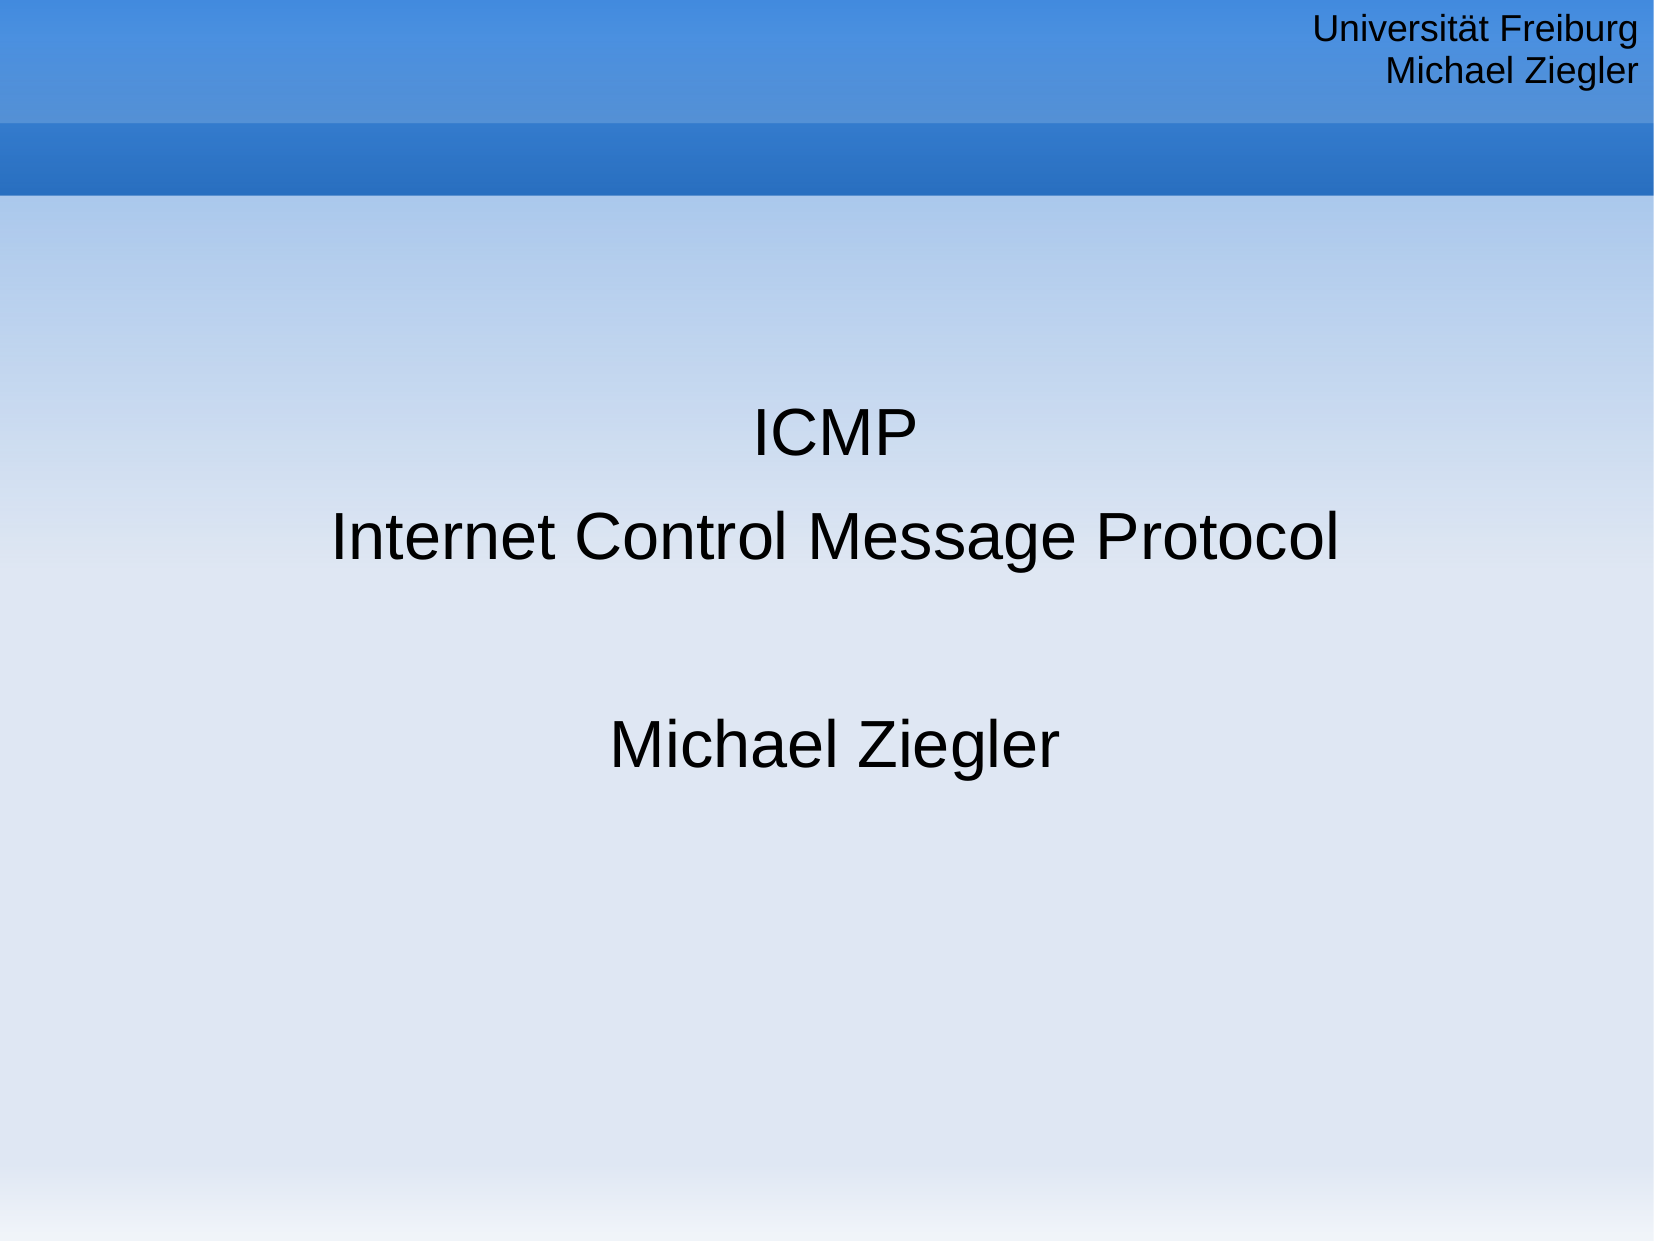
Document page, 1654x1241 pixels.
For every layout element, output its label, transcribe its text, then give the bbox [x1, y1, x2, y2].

list ICMP Internet Control Message Protocol Michael Ziegler [82, 290, 1571, 1109]
text_box Universität Freiburg Michael Ziegler [1210, 0, 1654, 183]
picture [0, 0, 1654, 1241]
